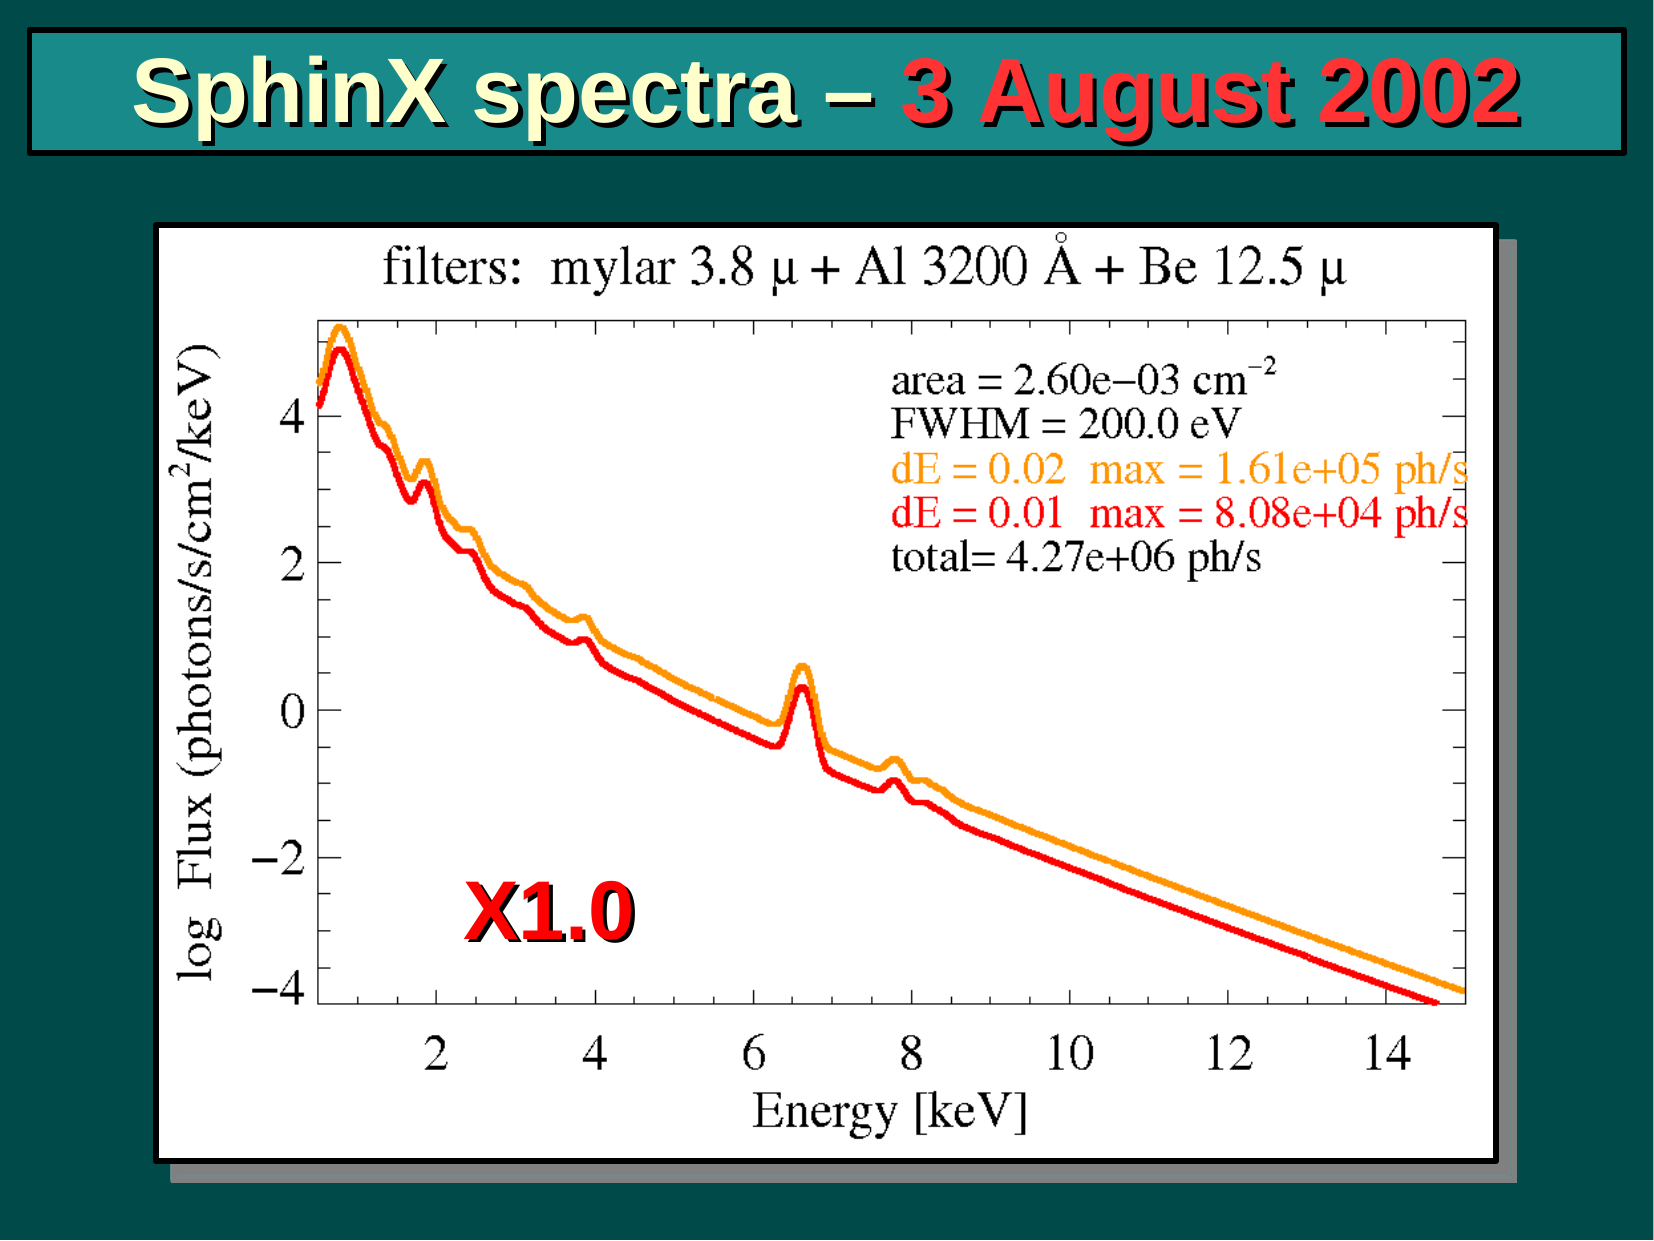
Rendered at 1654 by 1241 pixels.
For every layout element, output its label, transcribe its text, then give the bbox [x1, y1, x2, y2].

text_box SphinX spectra – 3 August 2002 [29, 29, 1625, 153]
text_box X1.0 [324, 856, 650, 987]
picture [158, 228, 1493, 1159]
